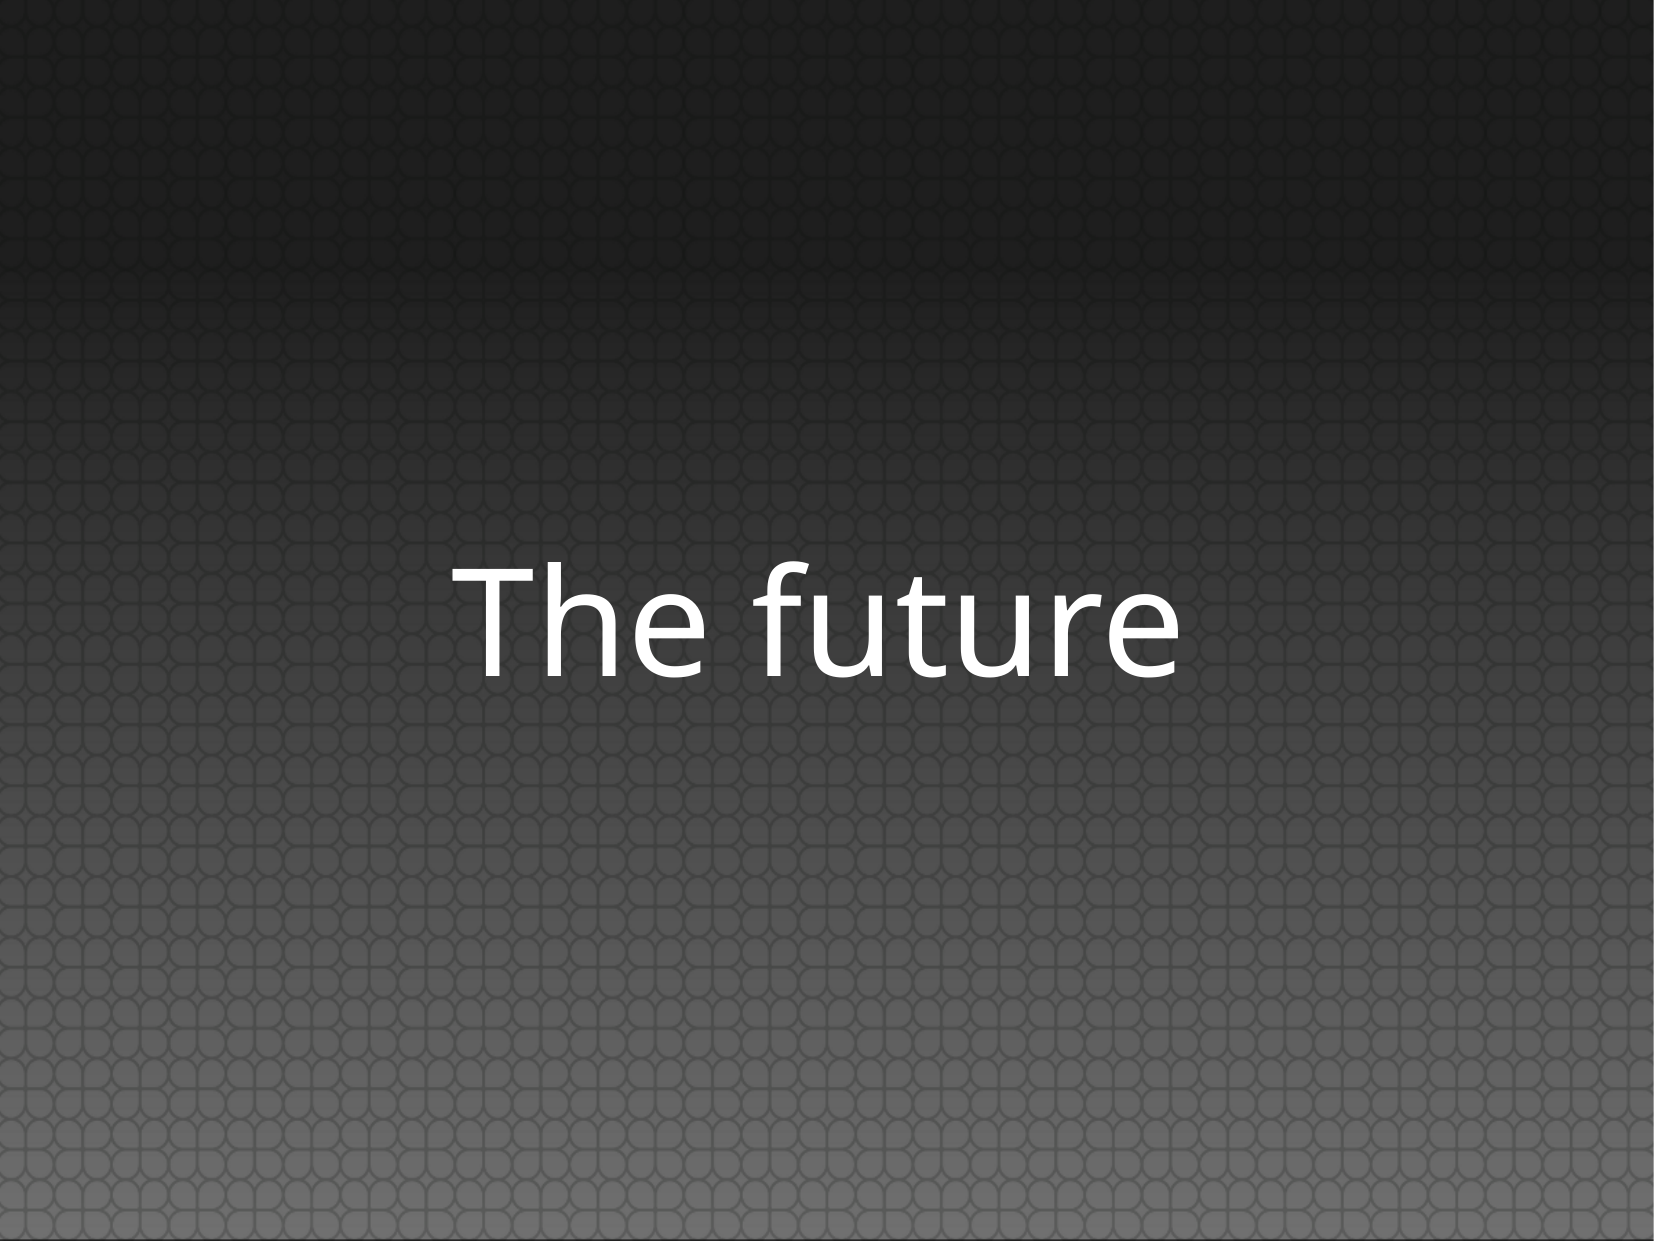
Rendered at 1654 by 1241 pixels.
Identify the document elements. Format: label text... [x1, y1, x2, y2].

title The future [75, 524, 1564, 713]
picture [0, 0, 1654, 1241]
